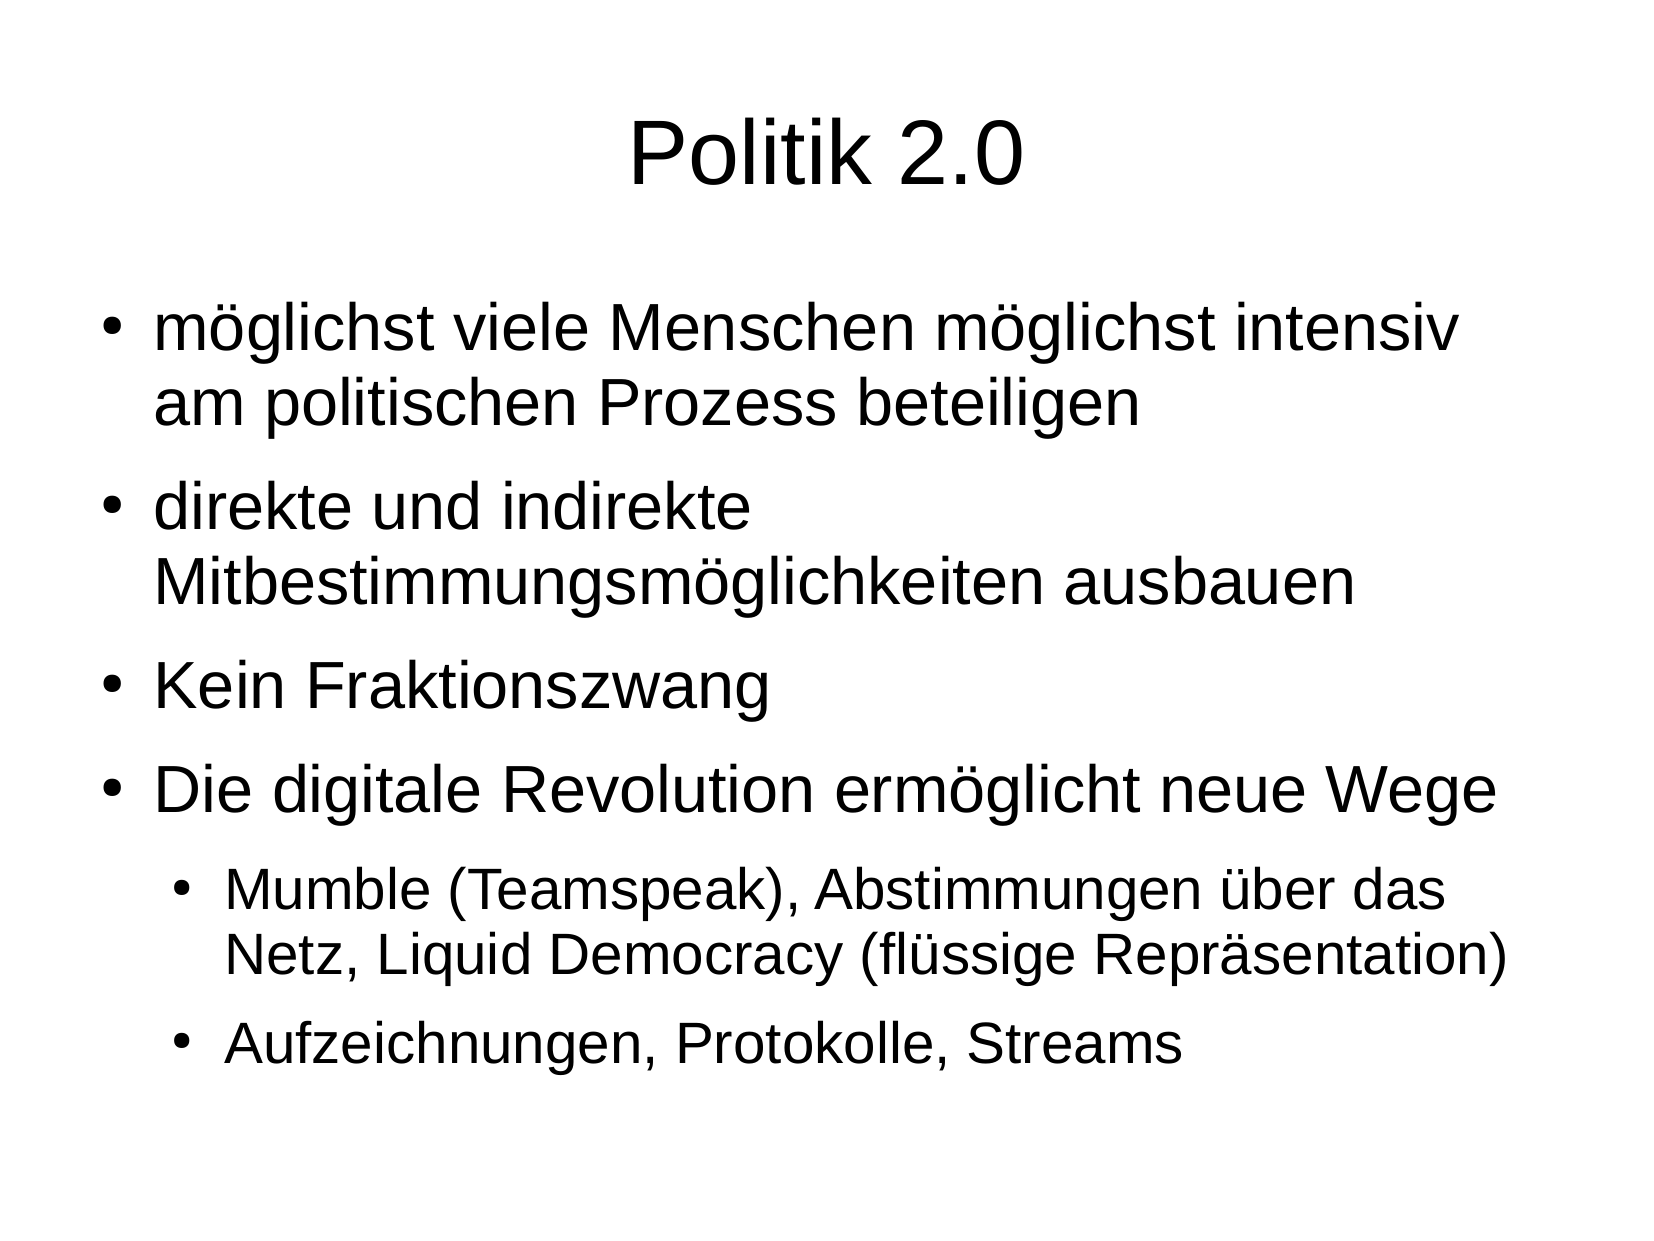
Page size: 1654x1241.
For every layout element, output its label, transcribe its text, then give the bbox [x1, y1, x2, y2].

title Politik 2.0 [82, 49, 1571, 257]
list möglichst viele Menschen möglichst intensiv am politischen Prozess beteiligen direkte und indirekte Mitbestimmungsmöglichkeiten ausbauen Kein Fraktionszwang Die digitale Revolution ermöglicht neue Wege Mumble (Teamspeak), Abstimmungen über das Netz, Liquid Democracy (flüssige Repräsentation) Aufzeichnungen, Protokolle, Streams [82, 290, 1571, 1109]
